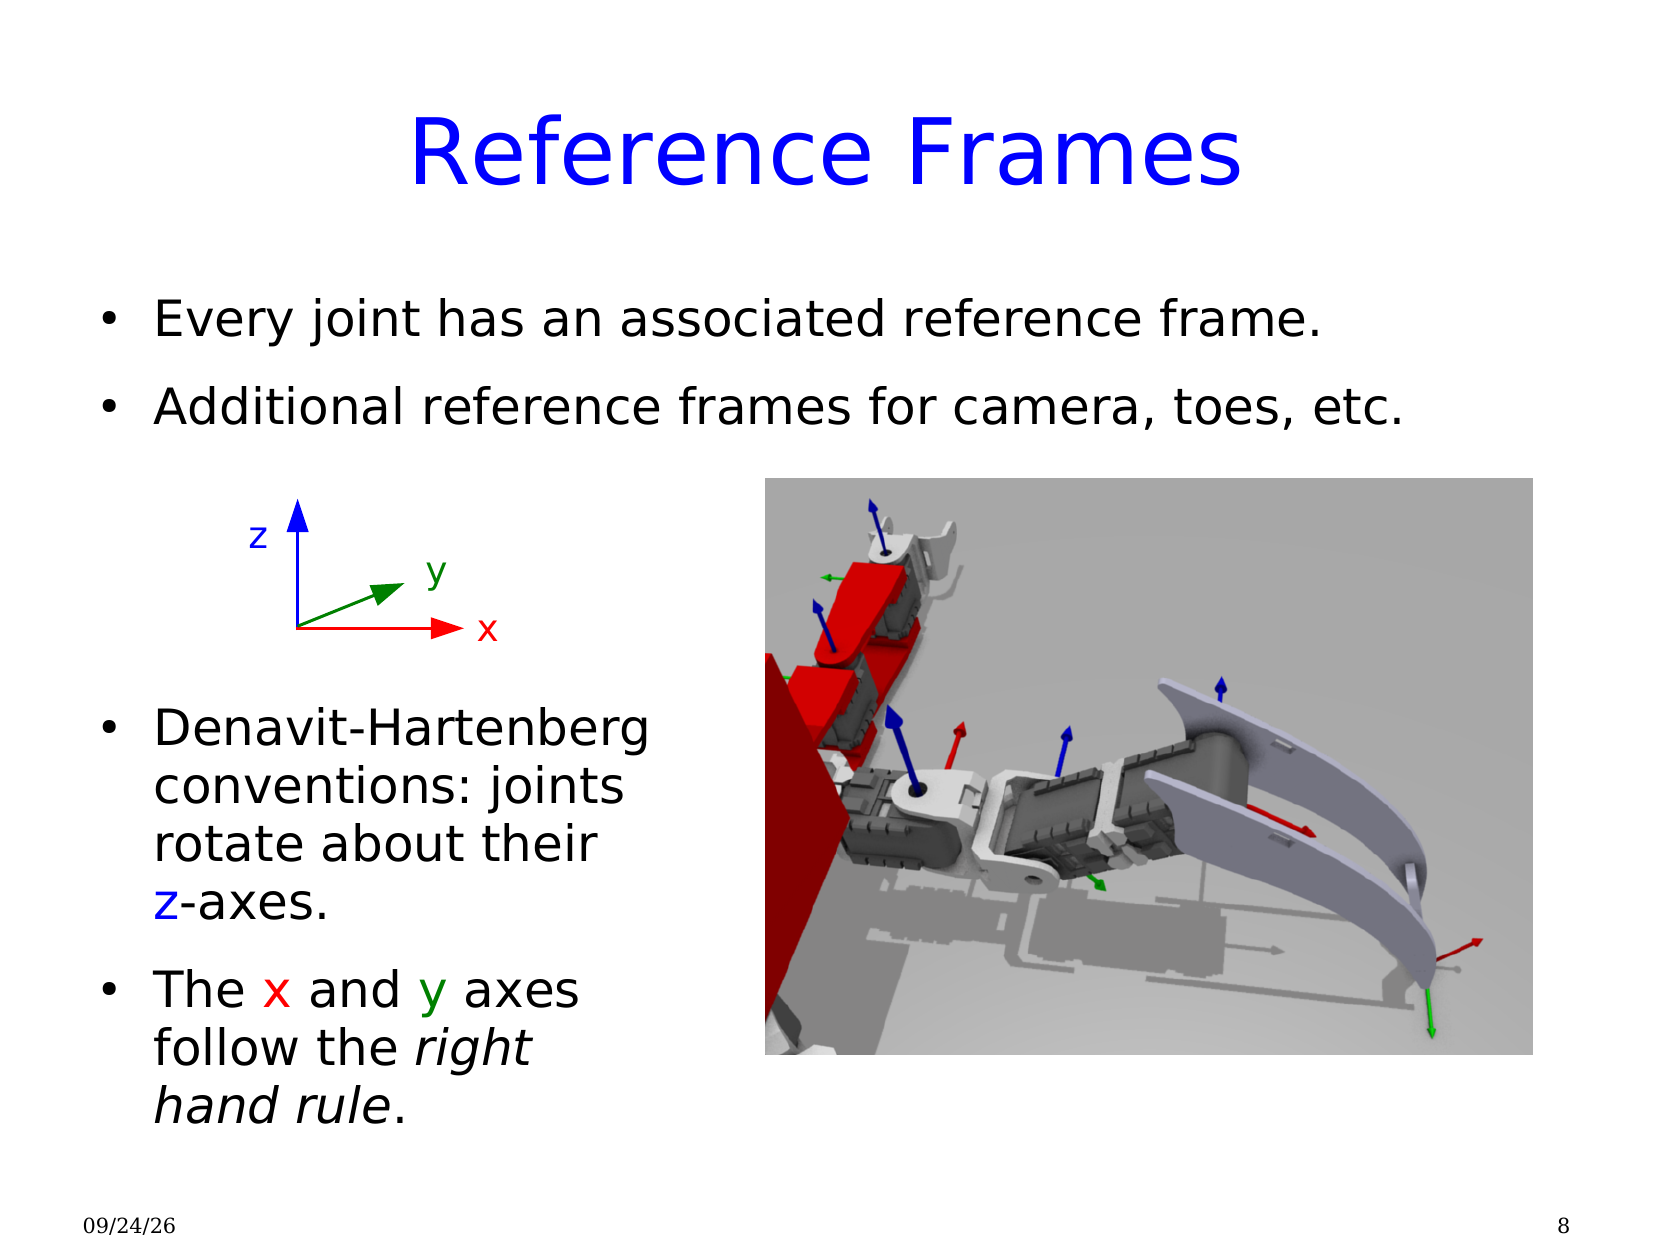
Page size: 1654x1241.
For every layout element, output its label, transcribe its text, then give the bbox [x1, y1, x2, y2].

list Every joint has an associated reference frame. Additional reference frames for camera, toes, etc. Denavit-Hartenberg conventions: joints rotate about their z-axes. The x and y axes follow the right hand rule. [82, 290, 1571, 1136]
text_box y [410, 541, 448, 601]
title Reference Frames [82, 56, 1571, 250]
picture [765, 478, 1533, 1055]
text_box z [233, 506, 271, 565]
